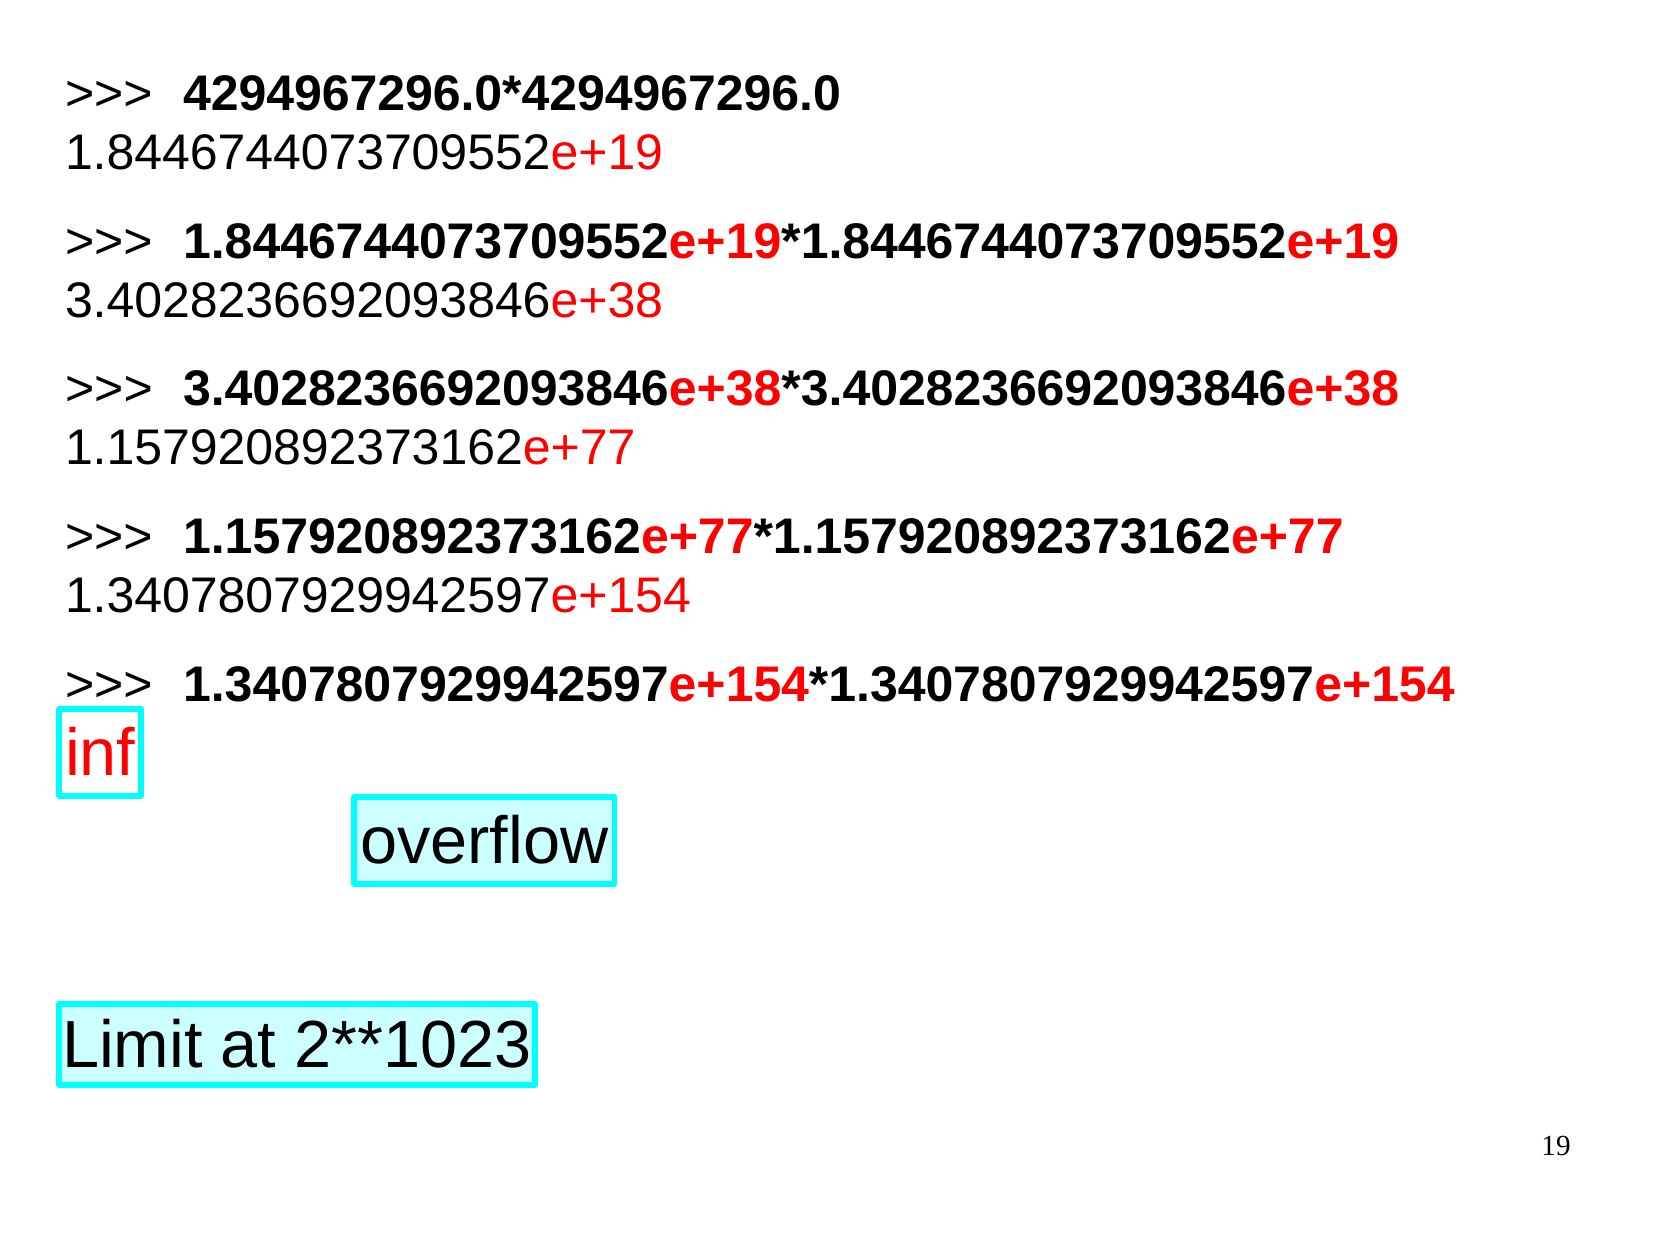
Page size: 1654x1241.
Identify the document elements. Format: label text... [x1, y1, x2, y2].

text_box 1.157920892373162e+77 [59, 413, 642, 482]
text_box >>> [59, 206, 159, 266]
text_box 4294967296.0*4294967296.0 [177, 59, 848, 129]
text_box Limit at 2**1023 [59, 1003, 536, 1085]
text_box >>> [59, 59, 159, 118]
text_box inf [59, 708, 142, 796]
text_box 1.157920892373162e+77*1.157920892373162e+77 [177, 502, 1350, 572]
text_box 1.3407807929942597e+154 [59, 561, 697, 629]
text_box overflow [354, 797, 615, 884]
text_box 3.4028236692093846e+38 [59, 266, 670, 334]
text_box 1.3407807929942597e+154*1.3407807929942597e+154 [177, 649, 1461, 719]
text_box >>> [59, 354, 159, 413]
text_box >>> [59, 649, 159, 718]
text_box 3.4028236692093846e+38*3.4028236692093846e+38 [177, 354, 1406, 424]
text_box 1.8446744073709552e+19*1.8446744073709552e+19 [177, 206, 1406, 276]
text_box >>> [59, 502, 159, 561]
text_box 1.8446744073709552e+19 [59, 118, 670, 187]
